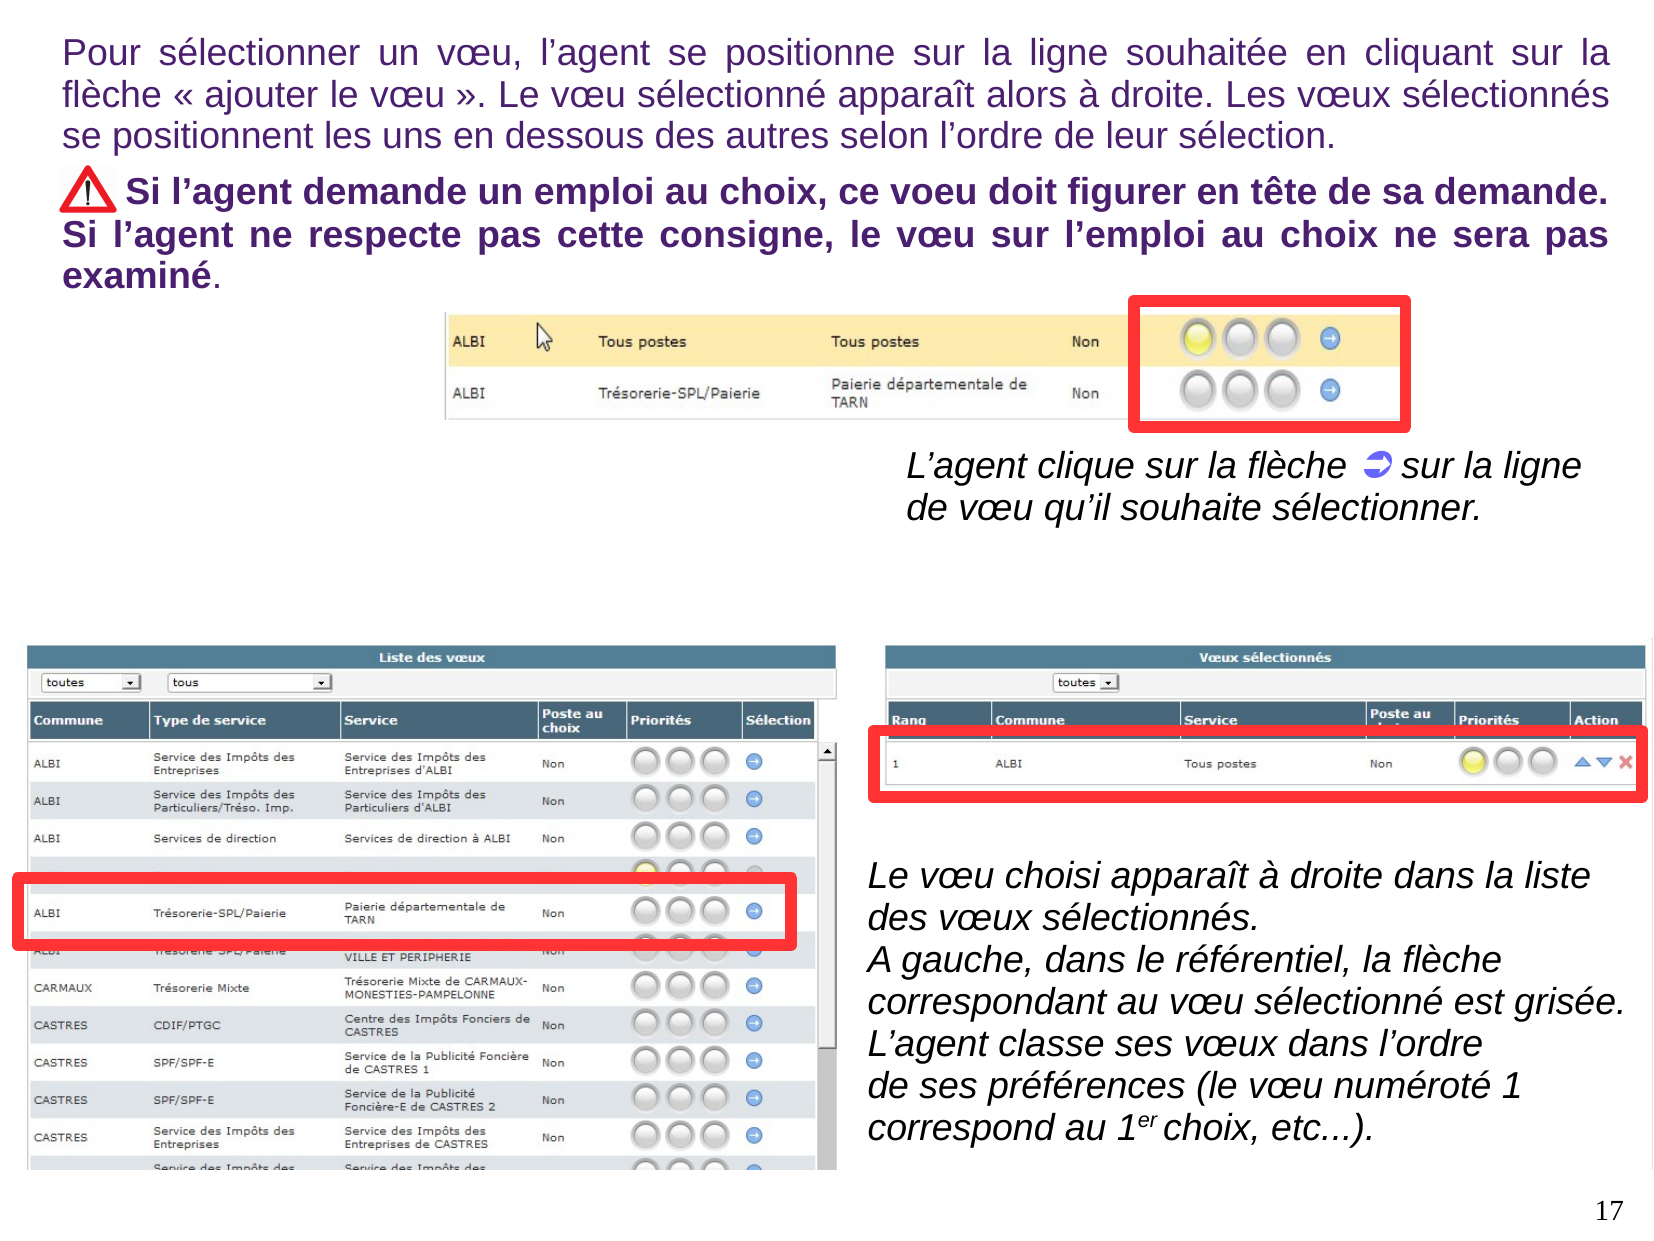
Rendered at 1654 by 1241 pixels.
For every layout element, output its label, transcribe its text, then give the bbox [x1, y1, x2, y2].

picture [59, 165, 117, 213]
text_box L’agent clique sur la flèche  sur la ligne de vœu qu’il souhaite sélectionner. [891, 436, 1607, 536]
picture [1140, 312, 1400, 420]
text_box Le vœu choisi apparaît à droite dans la liste des vœux sélectionnés. A gauche, dans le référentiel, la flèche correspondant au vœu sélectionné est grisée. L’agent classe ses vœux dans l’ordre de ses préférences (le vœu numéroté 1 correspond au 1er choix, etc...). [852, 847, 1642, 1158]
picture [11, 637, 1654, 1170]
text_box Pour sélectionner un vœu, l’agent se positionne sur la ligne souhaitée en cliquant sur la flèche « ajouter le vœu ». Le vœu sélectionné apparaît alors à droite. Les vœux sélectionnés se positionnent les uns en dessous des autres selon l’ordre de leur sélection. Si l’agent demande un emploi au choix, ce voeu doit figurer en tête de sa demande. Si l’agent ne respecte pas cette consigne, le vœu sur l’emploi au choix ne sera pas examiné. [47, 23, 1630, 305]
picture [437, 312, 1128, 420]
